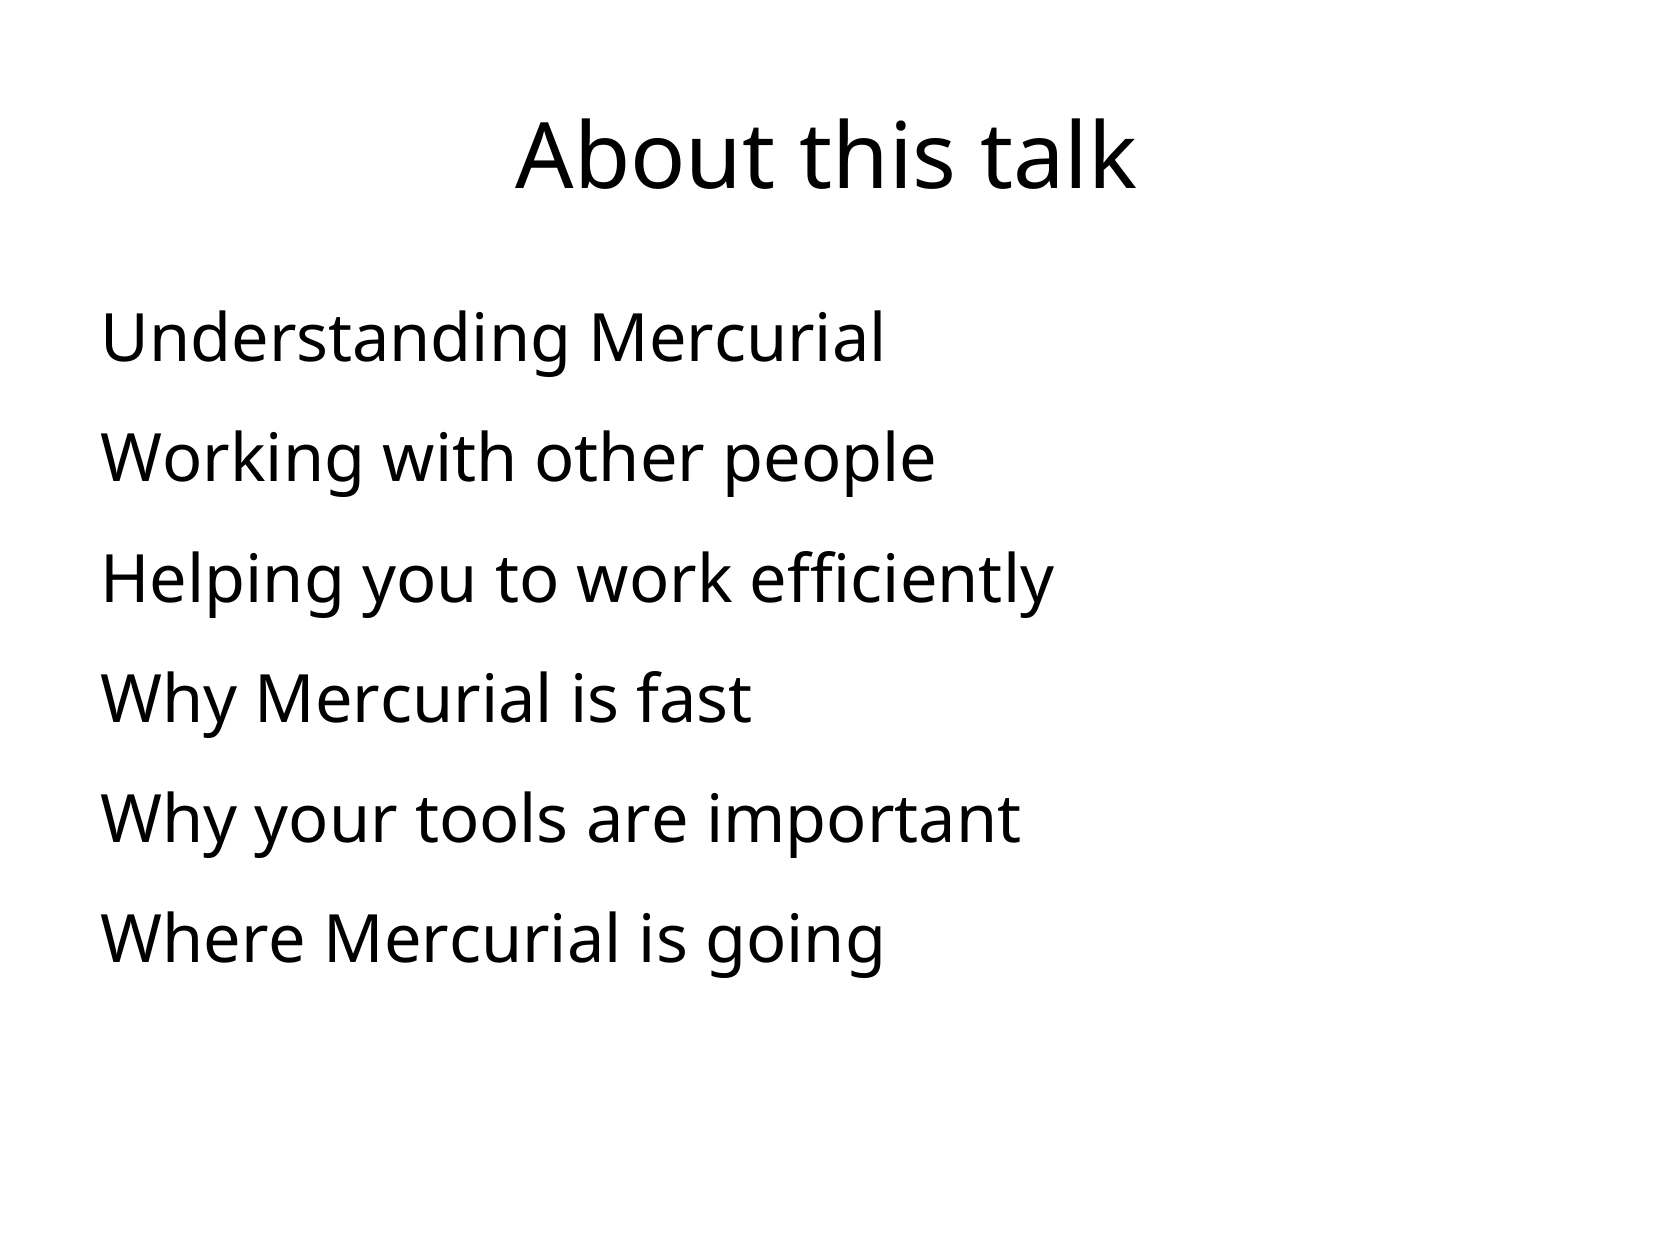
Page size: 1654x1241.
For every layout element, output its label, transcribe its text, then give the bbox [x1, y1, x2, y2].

title About this talk [82, 49, 1571, 257]
list Understanding Mercurial Working with other people Helping you to work efficiently Why Mercurial is fast Why your tools are important Where Mercurial is going [82, 290, 1571, 1109]
